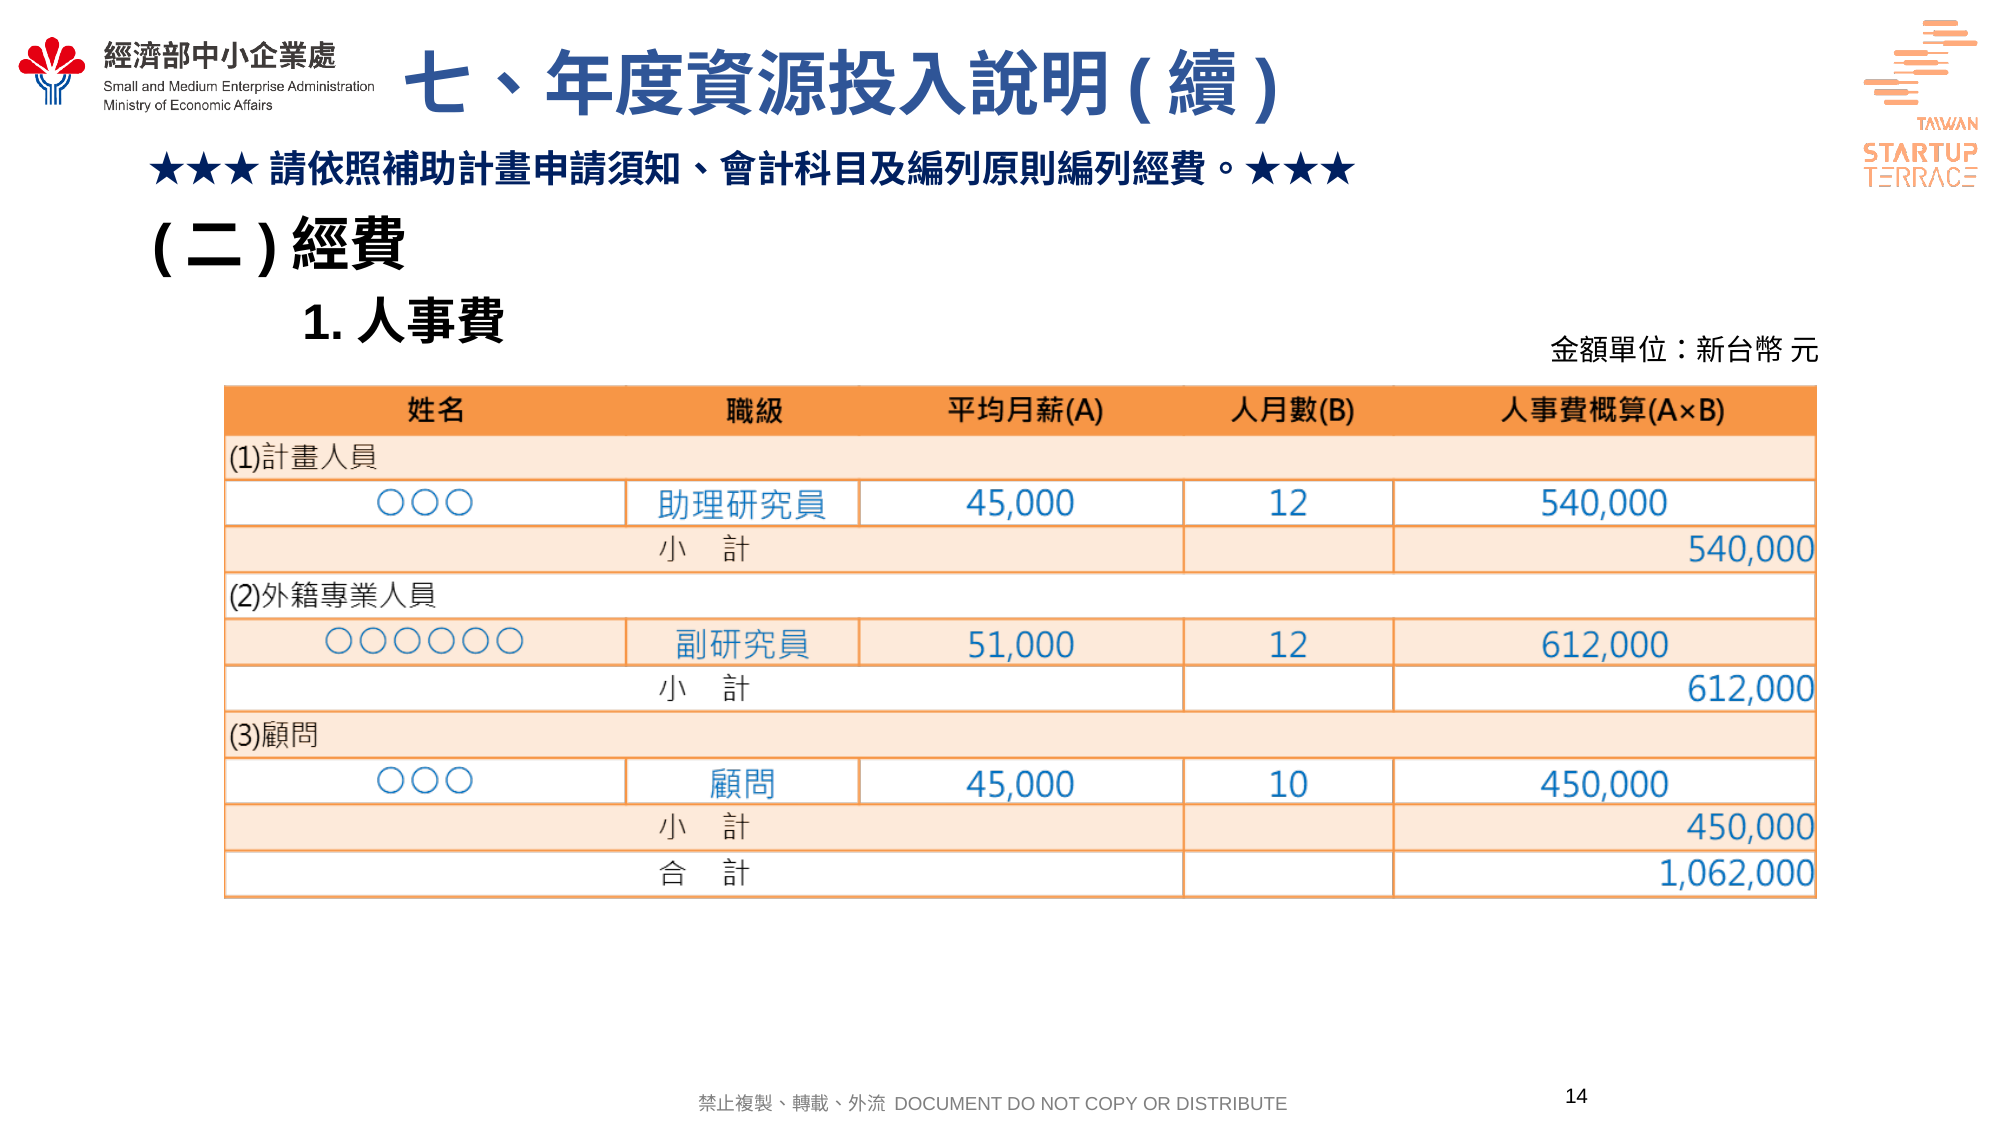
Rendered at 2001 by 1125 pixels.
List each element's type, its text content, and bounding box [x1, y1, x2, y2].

text_box ★★★請依照補助計畫申請須知、會計科目及編列原則編列經費。★★★ [133, 138, 1372, 198]
text_box 金額單位：新台幣 元 [1535, 323, 1835, 373]
picture [224, 383, 1817, 914]
title 七、年度資源投入說明(續) [387, 2, 1796, 171]
list (二)經費 1.人事費 [137, 200, 1863, 1014]
text_box 14 [1550, 1064, 2000, 1125]
